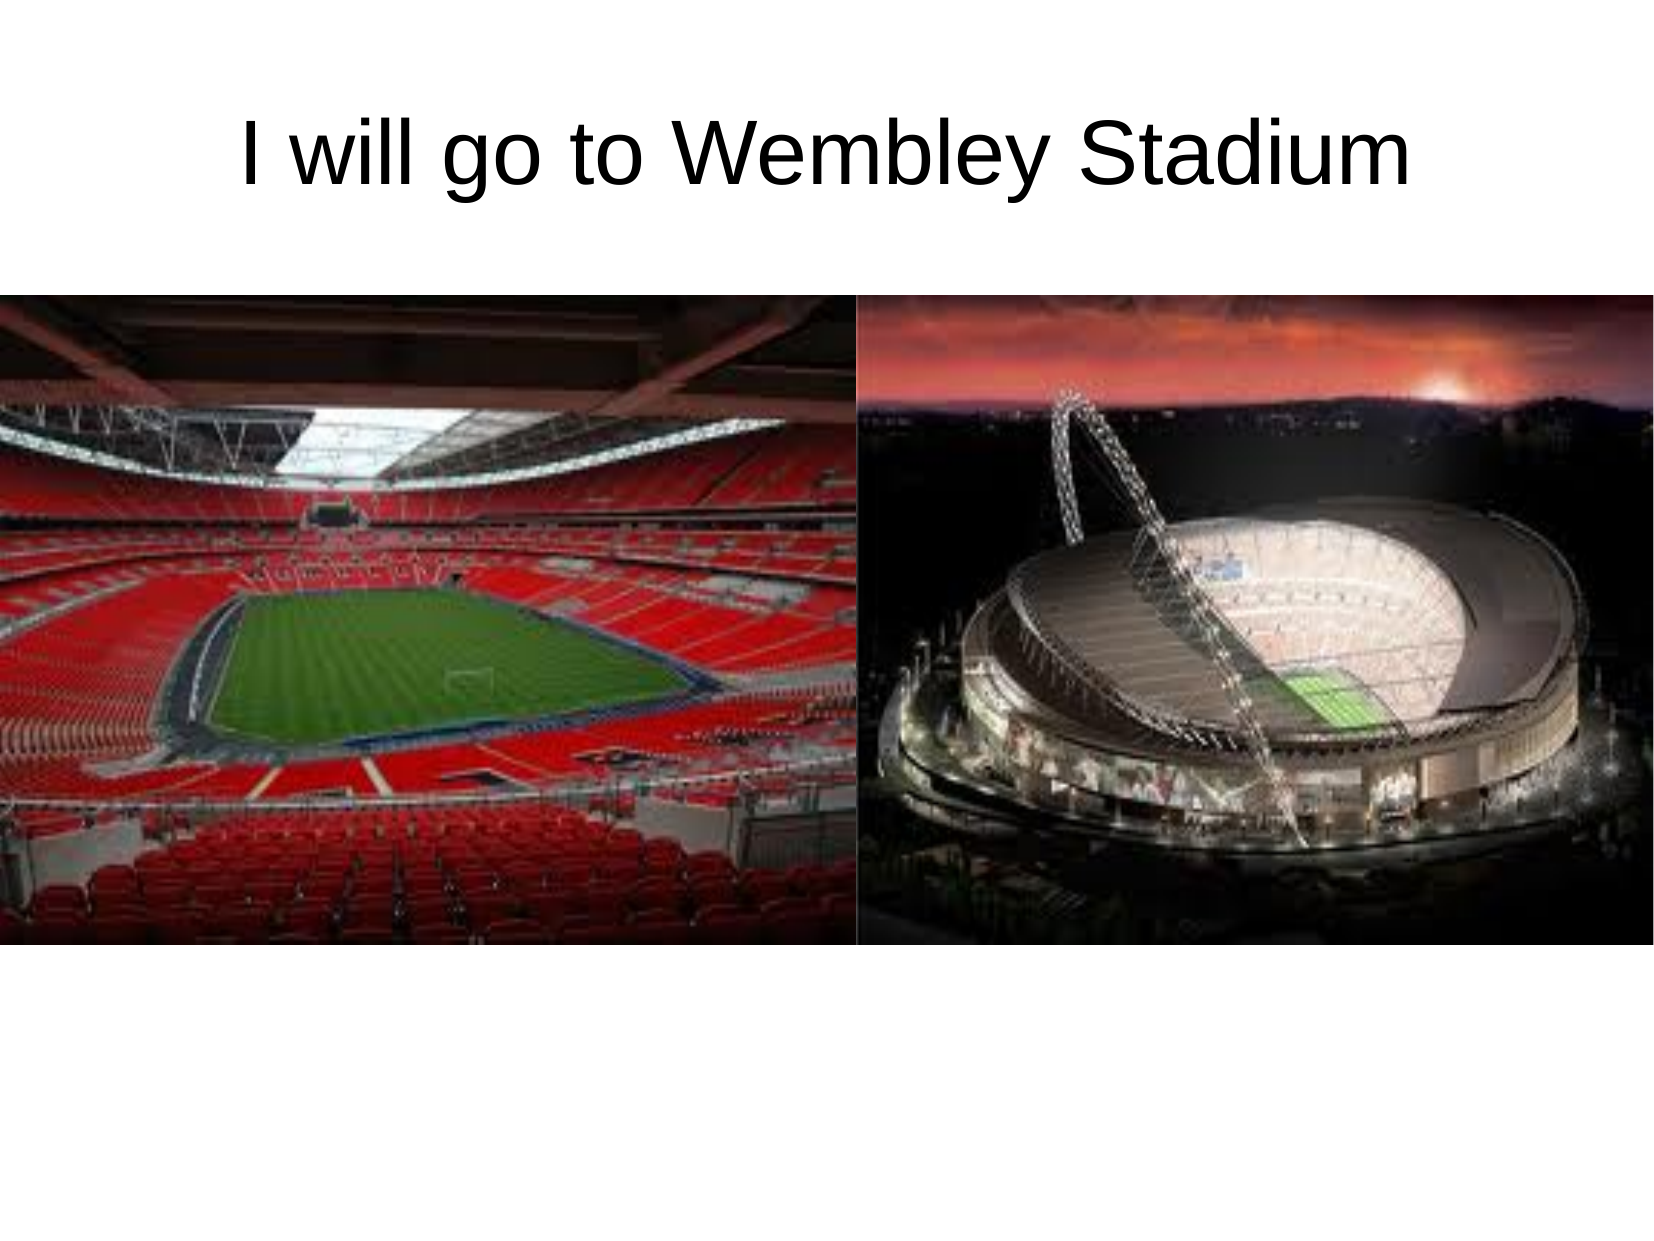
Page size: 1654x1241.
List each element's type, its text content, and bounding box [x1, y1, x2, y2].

picture [0, 295, 1654, 945]
title I will go to Wembley Stadium [82, 49, 1571, 257]
